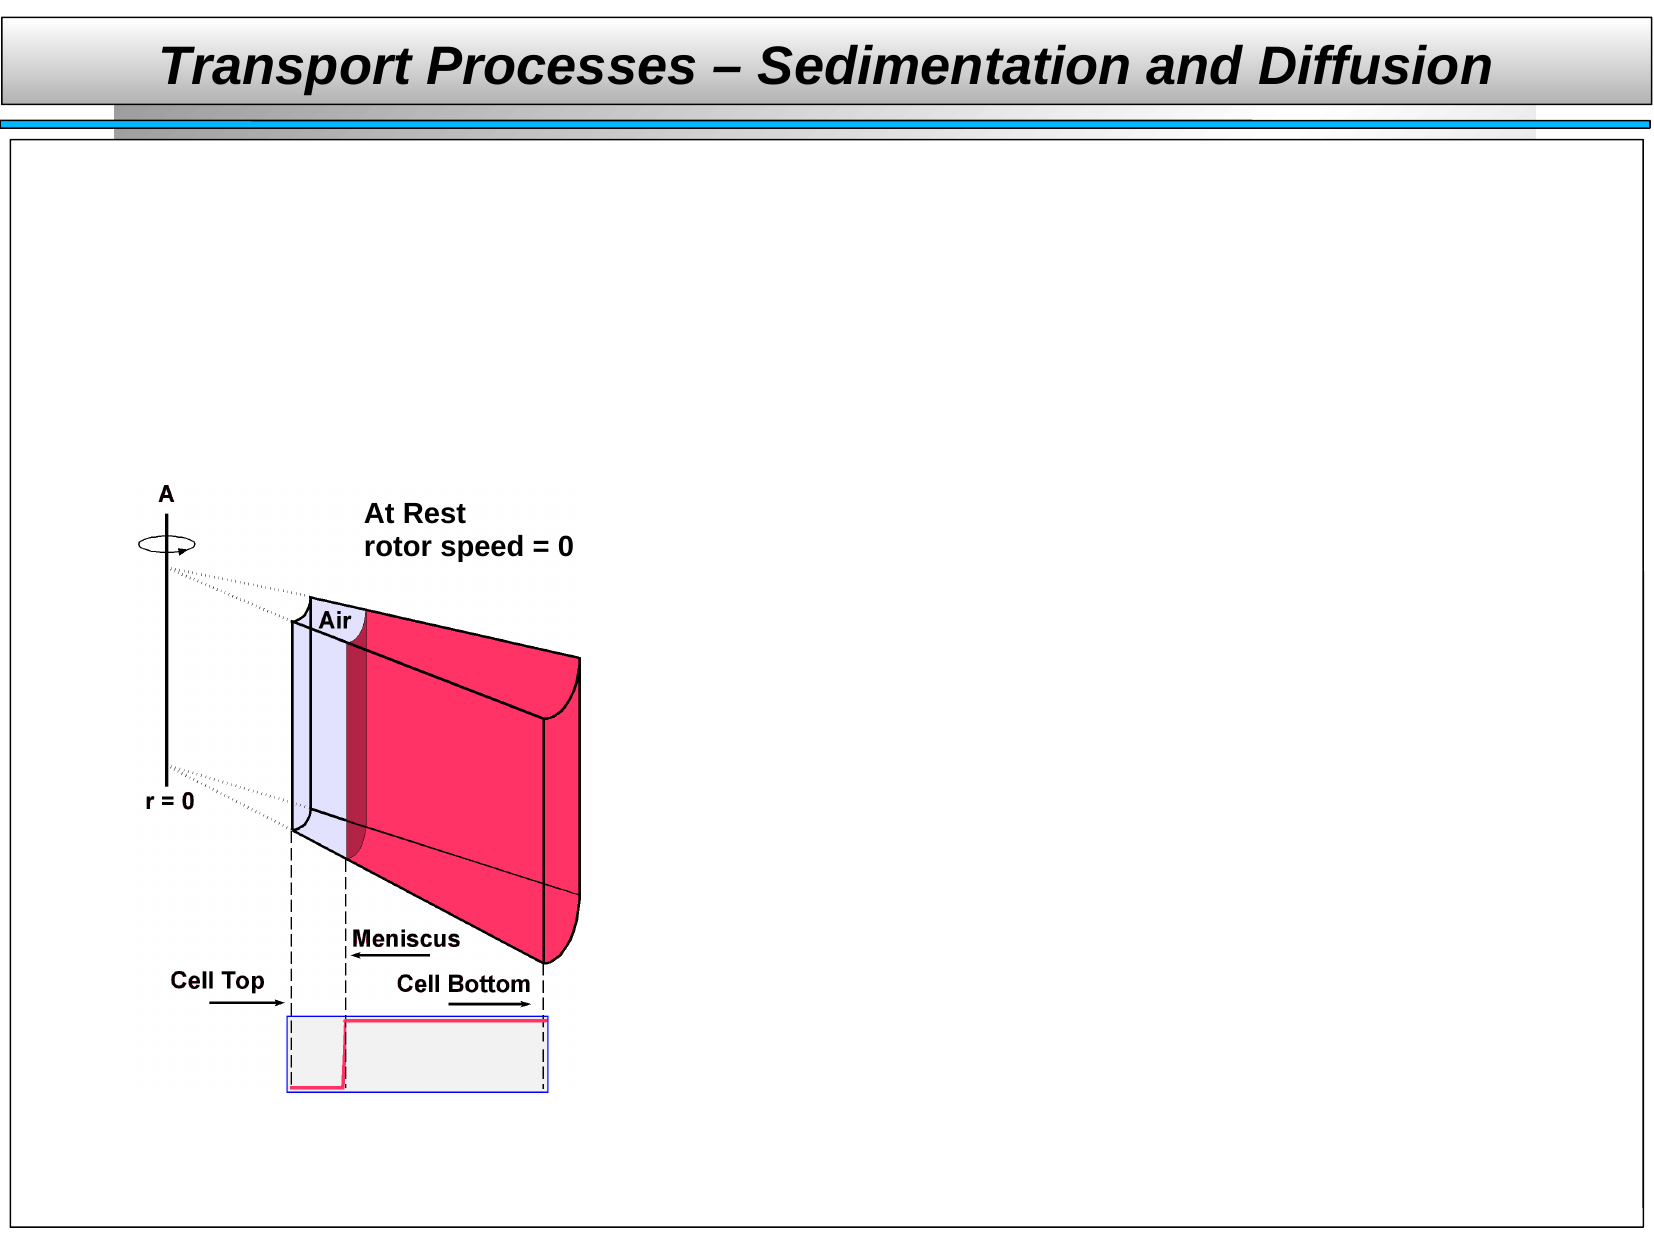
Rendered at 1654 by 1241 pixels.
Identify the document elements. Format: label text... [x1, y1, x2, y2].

picture [134, 479, 585, 1097]
text_box At Rest rotor speed = 0 [349, 489, 590, 597]
text_box [0, 120, 1651, 129]
text_box Transport Processes – Sedimentation and Diffusion [1, 17, 1652, 105]
text_box [10, 139, 1644, 1228]
